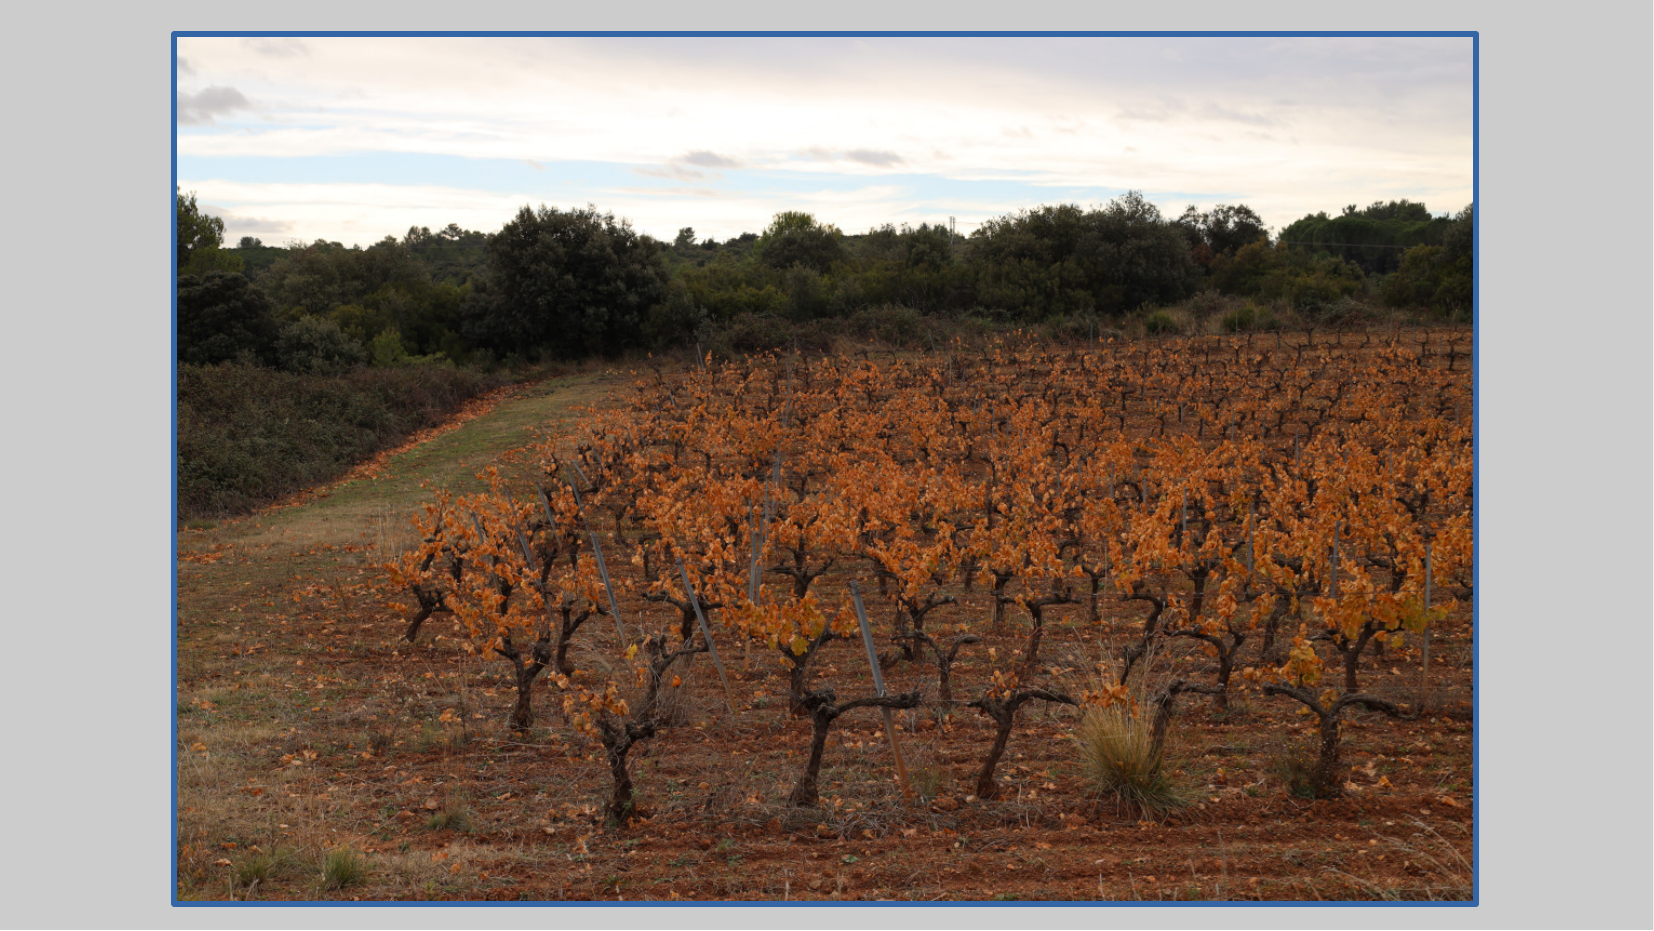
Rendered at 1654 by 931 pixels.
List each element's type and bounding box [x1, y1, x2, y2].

picture [177, 37, 1474, 902]
